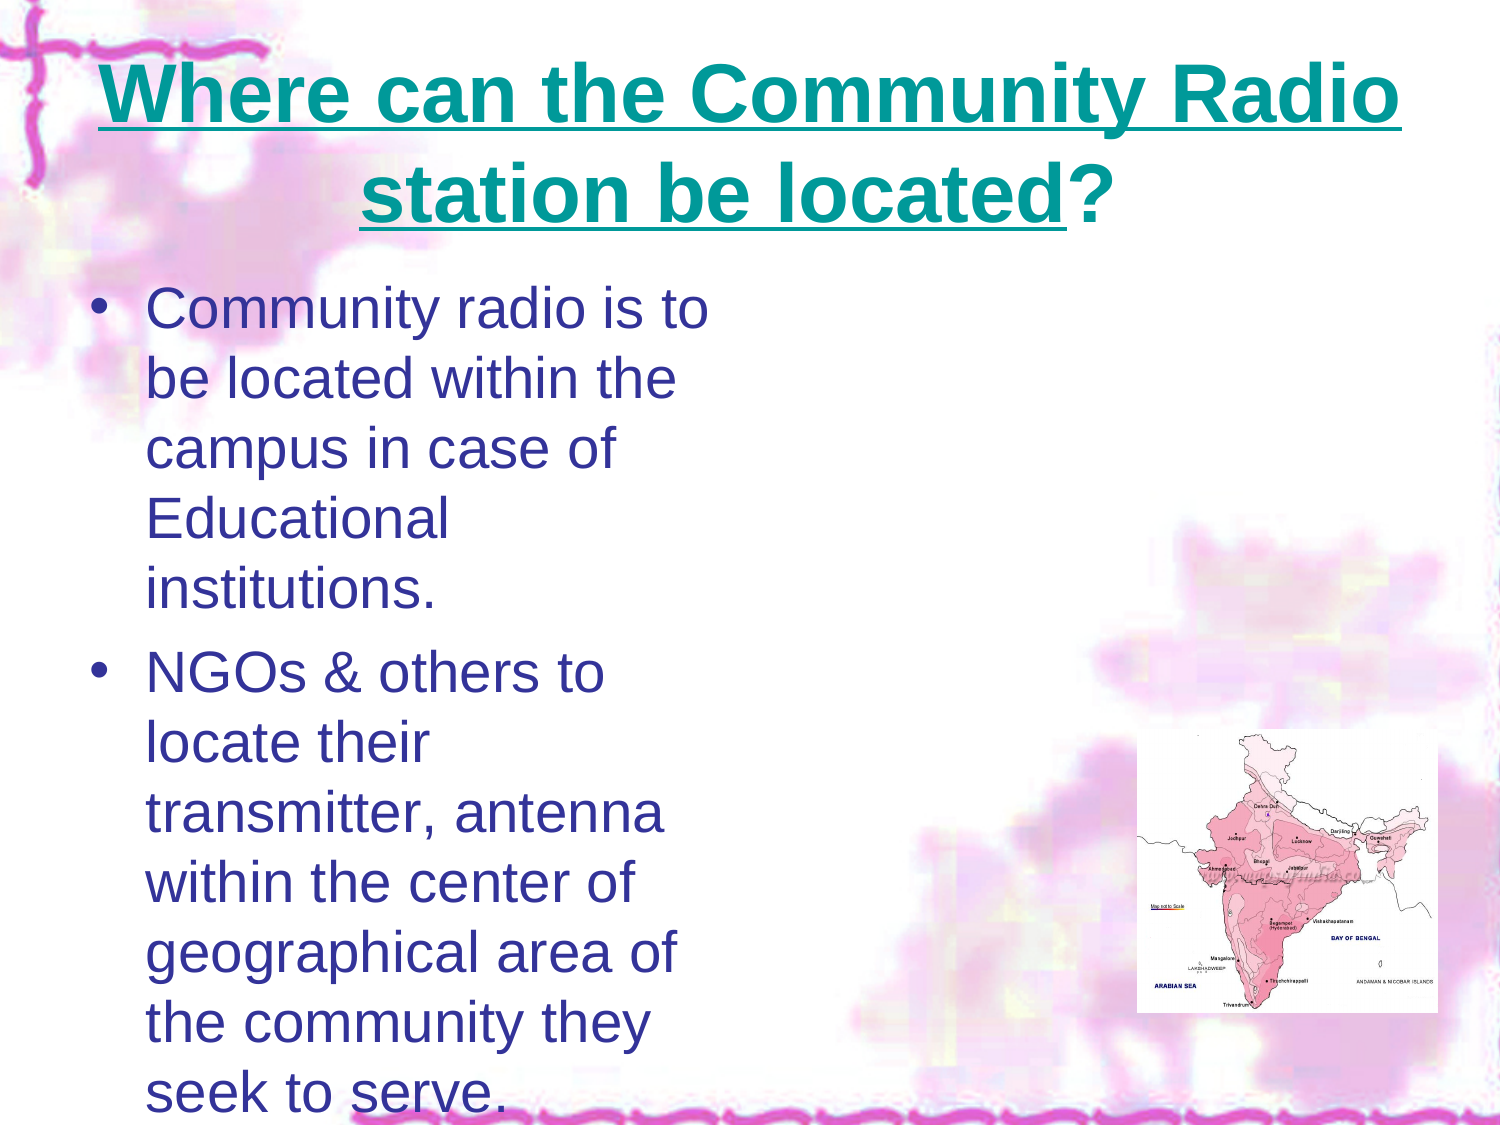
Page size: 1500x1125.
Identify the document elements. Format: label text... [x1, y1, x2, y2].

title Where can the Community Radio station be located? [75, 31, 1426, 247]
list Community radio is to be located within the campus in case of Educational institutions. NGOs & others to locate their transmitter, antenna within the center of geographical area of the community they seek to serve. [75, 262, 738, 1125]
picture [0, 0, 1500, 1125]
